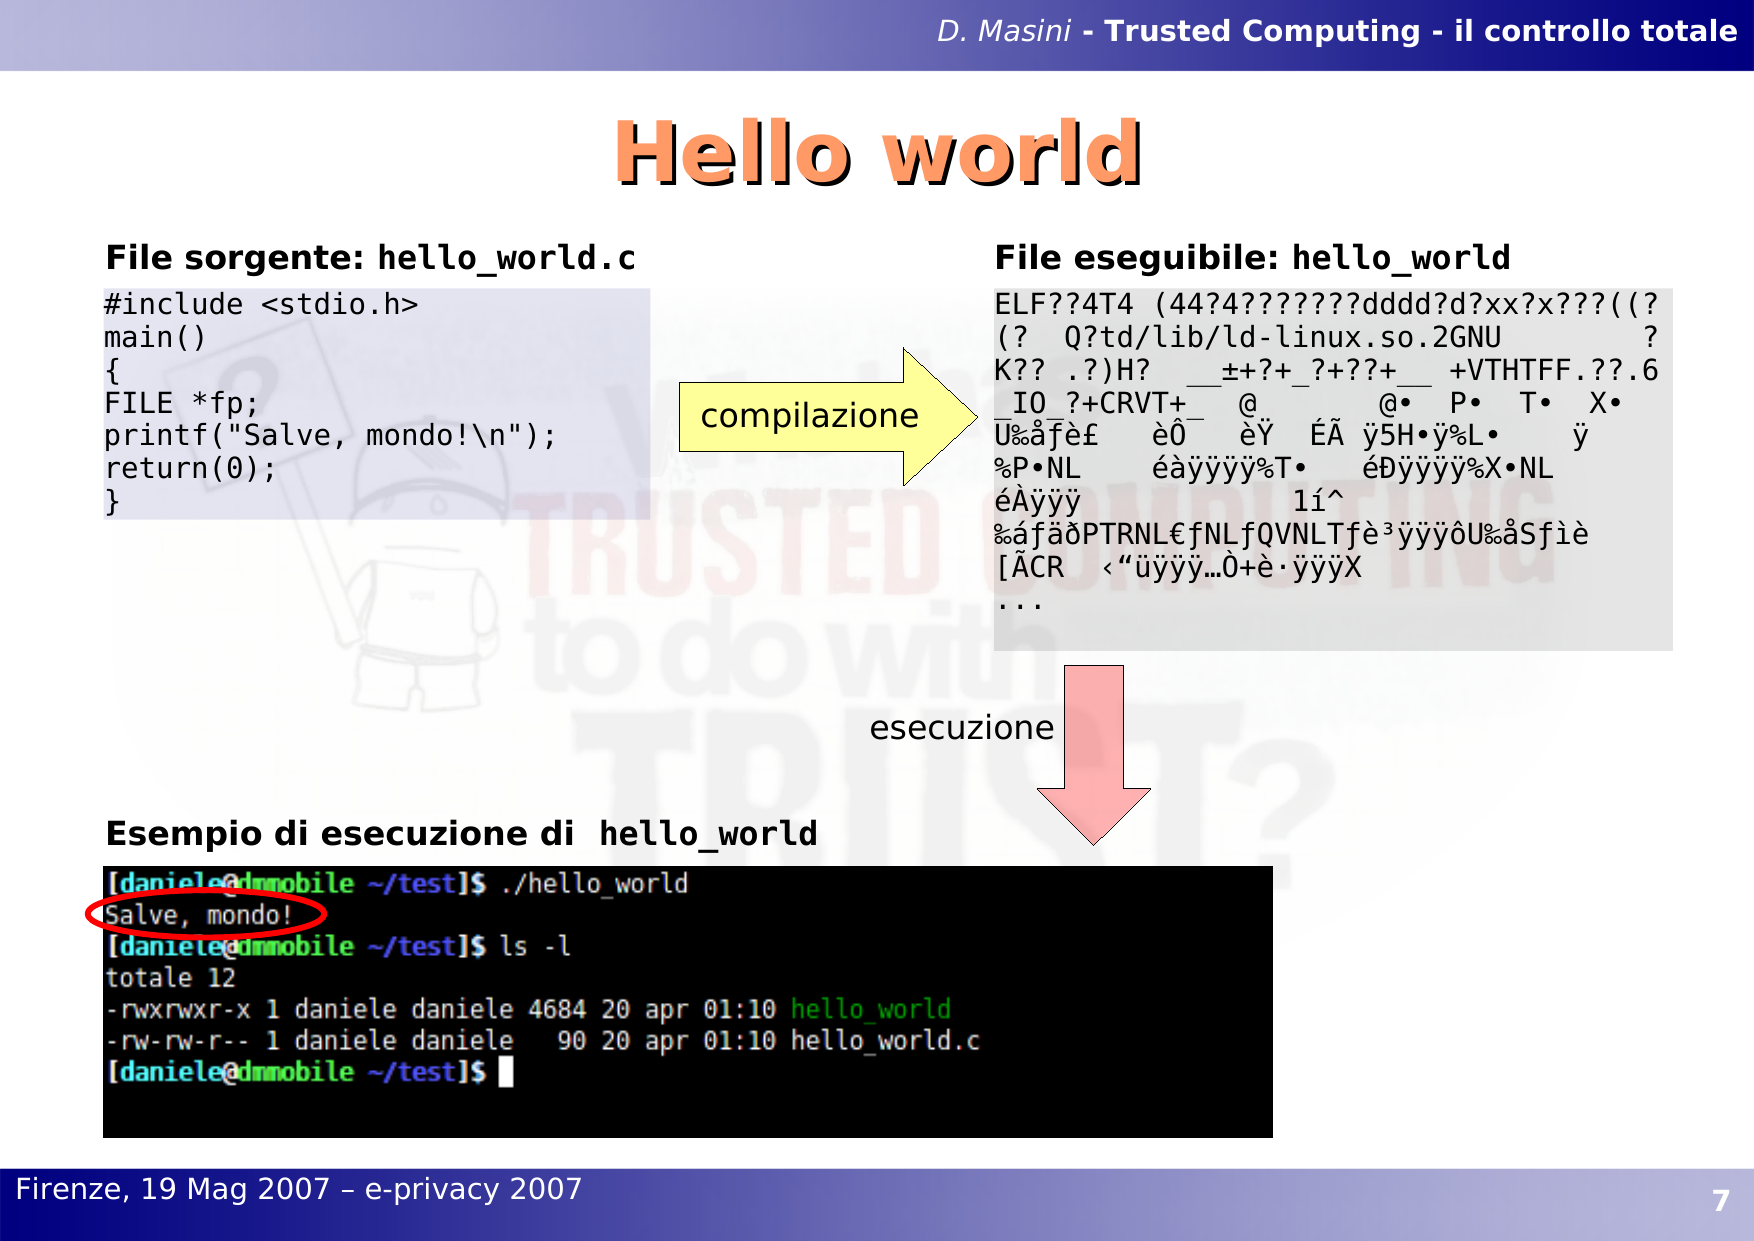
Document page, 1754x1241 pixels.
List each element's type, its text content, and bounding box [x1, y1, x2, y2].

text_box ELF??4T4 (44?4???????dddd?d?xx?x???((?(? Q?td/lib/ld-linux.so.2GNU ?K?? .?)H? __±+?+_?+??+__ +VTHTFF.??.6 _IO_?+CRVT+_ @ @• P• T• X• U‰åƒè£ èÔ èŸ ÉÃ ÿ5H•ÿ%L• ÿ%P•NL éàÿÿÿÿ%T• éÐÿÿÿÿ%X•NL éÀÿÿÿ 1í^‰áƒäðPTRNL€ƒNLƒQVNLTƒè³ÿÿÿôU‰åSƒìè [ÃCR ‹“üÿÿÿ…Ò+è·ÿÿÿX ... [994, 288, 1673, 651]
picture [0, 0, 1754, 1241]
text_box esecuzione [853, 709, 1056, 749]
text_box [1037, 665, 1151, 846]
text_box #include <stdio.h> main() { FILE *fp; printf("Salve, mondo!\n"); return(0); } [103, 288, 651, 520]
text_box Esempio di esecuzione di hello_world [105, 816, 1013, 855]
text_box File eseguibile: hello_world [994, 239, 1550, 279]
title Hello world [87, 49, 1667, 257]
text_box File sorgente: hello_world.c [105, 239, 661, 279]
text_box compilazione [679, 347, 978, 486]
